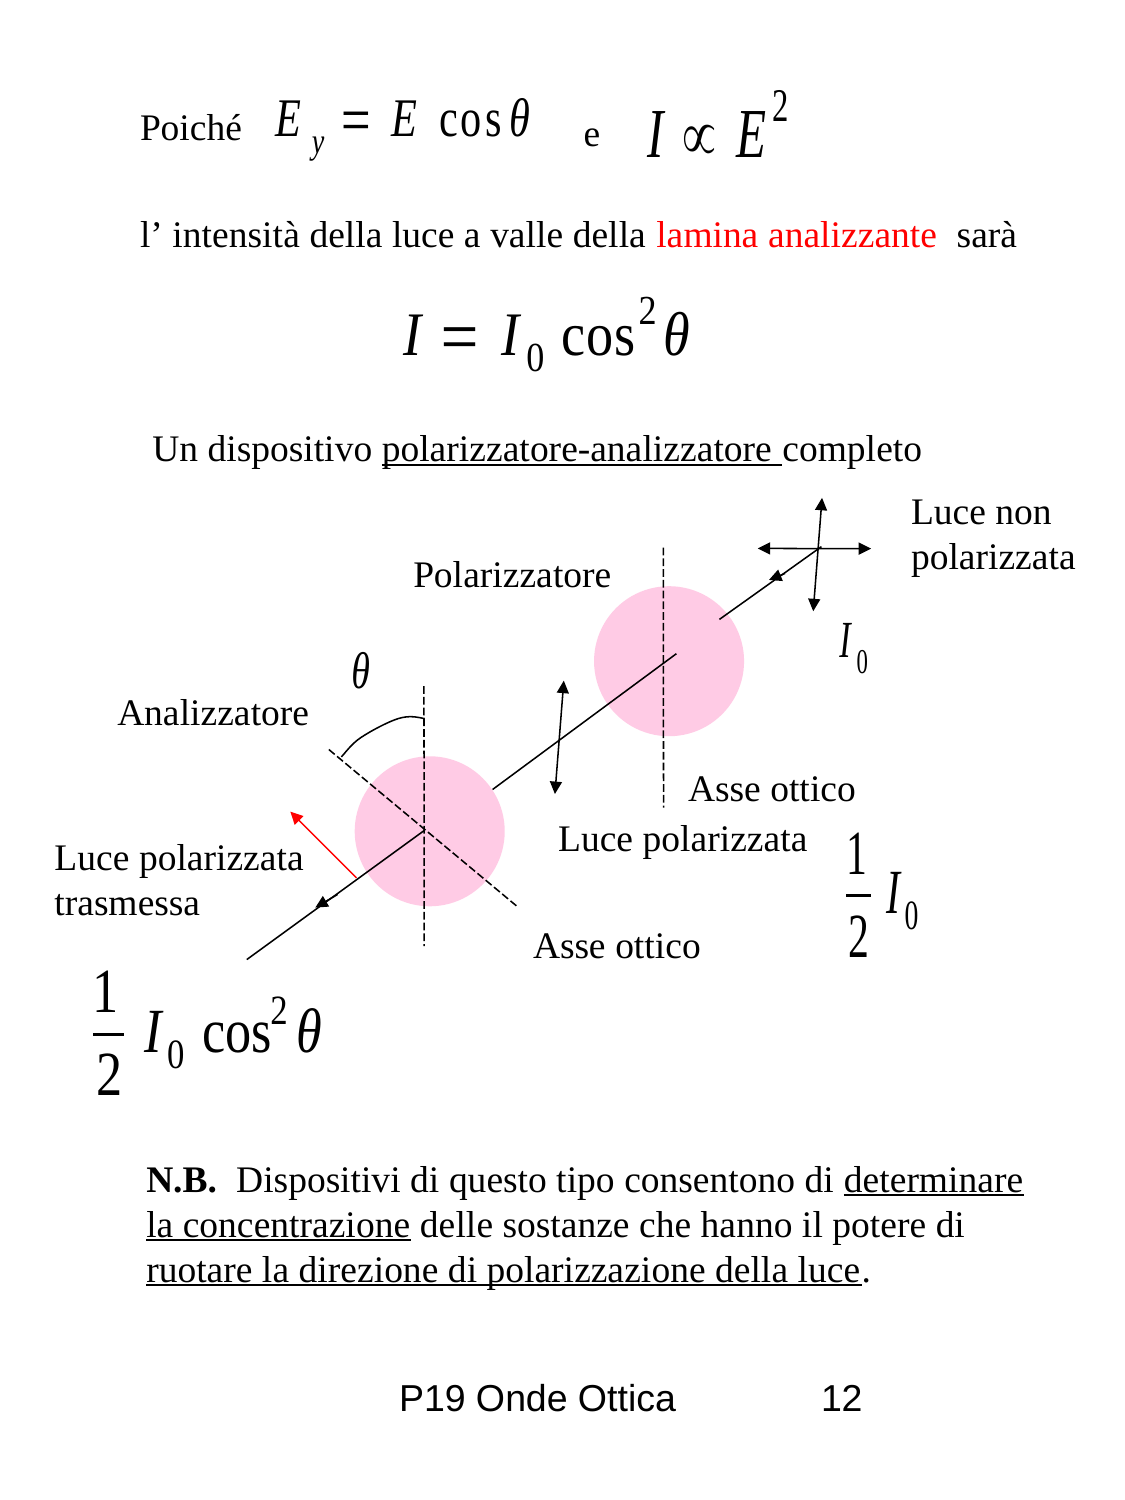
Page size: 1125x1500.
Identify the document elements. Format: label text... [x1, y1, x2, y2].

chart [833, 819, 936, 971]
text_box Asse ottico [518, 913, 717, 975]
text_box Analizzatore [102, 680, 325, 742]
chart [341, 642, 392, 713]
text_box Polarizzatore [398, 542, 627, 603]
text_box Asse ottico [673, 756, 872, 818]
text_box Un dispositivo polarizzatore-analizzatore completo [137, 416, 938, 477]
chart [76, 957, 345, 1110]
chart [386, 290, 721, 388]
text_box Poiché [125, 95, 260, 156]
text_box [354, 756, 505, 907]
text_box Luce polarizzata [543, 806, 824, 868]
text_box e [568, 100, 616, 162]
text_box [594, 586, 745, 737]
text_box l’ intensità della luce a valle della lamina analizzante sarà [125, 202, 1042, 263]
text_box N.B. Dispositivi di questo tipo consentono di determinare la concentrazione delle sostanze che hanno il potere di ruotare la direzione di polarizzazione della luce. [131, 1147, 1039, 1298]
text_box Luce polarizzata trasmessa [39, 825, 320, 931]
chart [827, 611, 884, 694]
text_box Luce non polarizzata [896, 479, 1092, 585]
chart [631, 82, 809, 177]
chart [260, 88, 557, 174]
